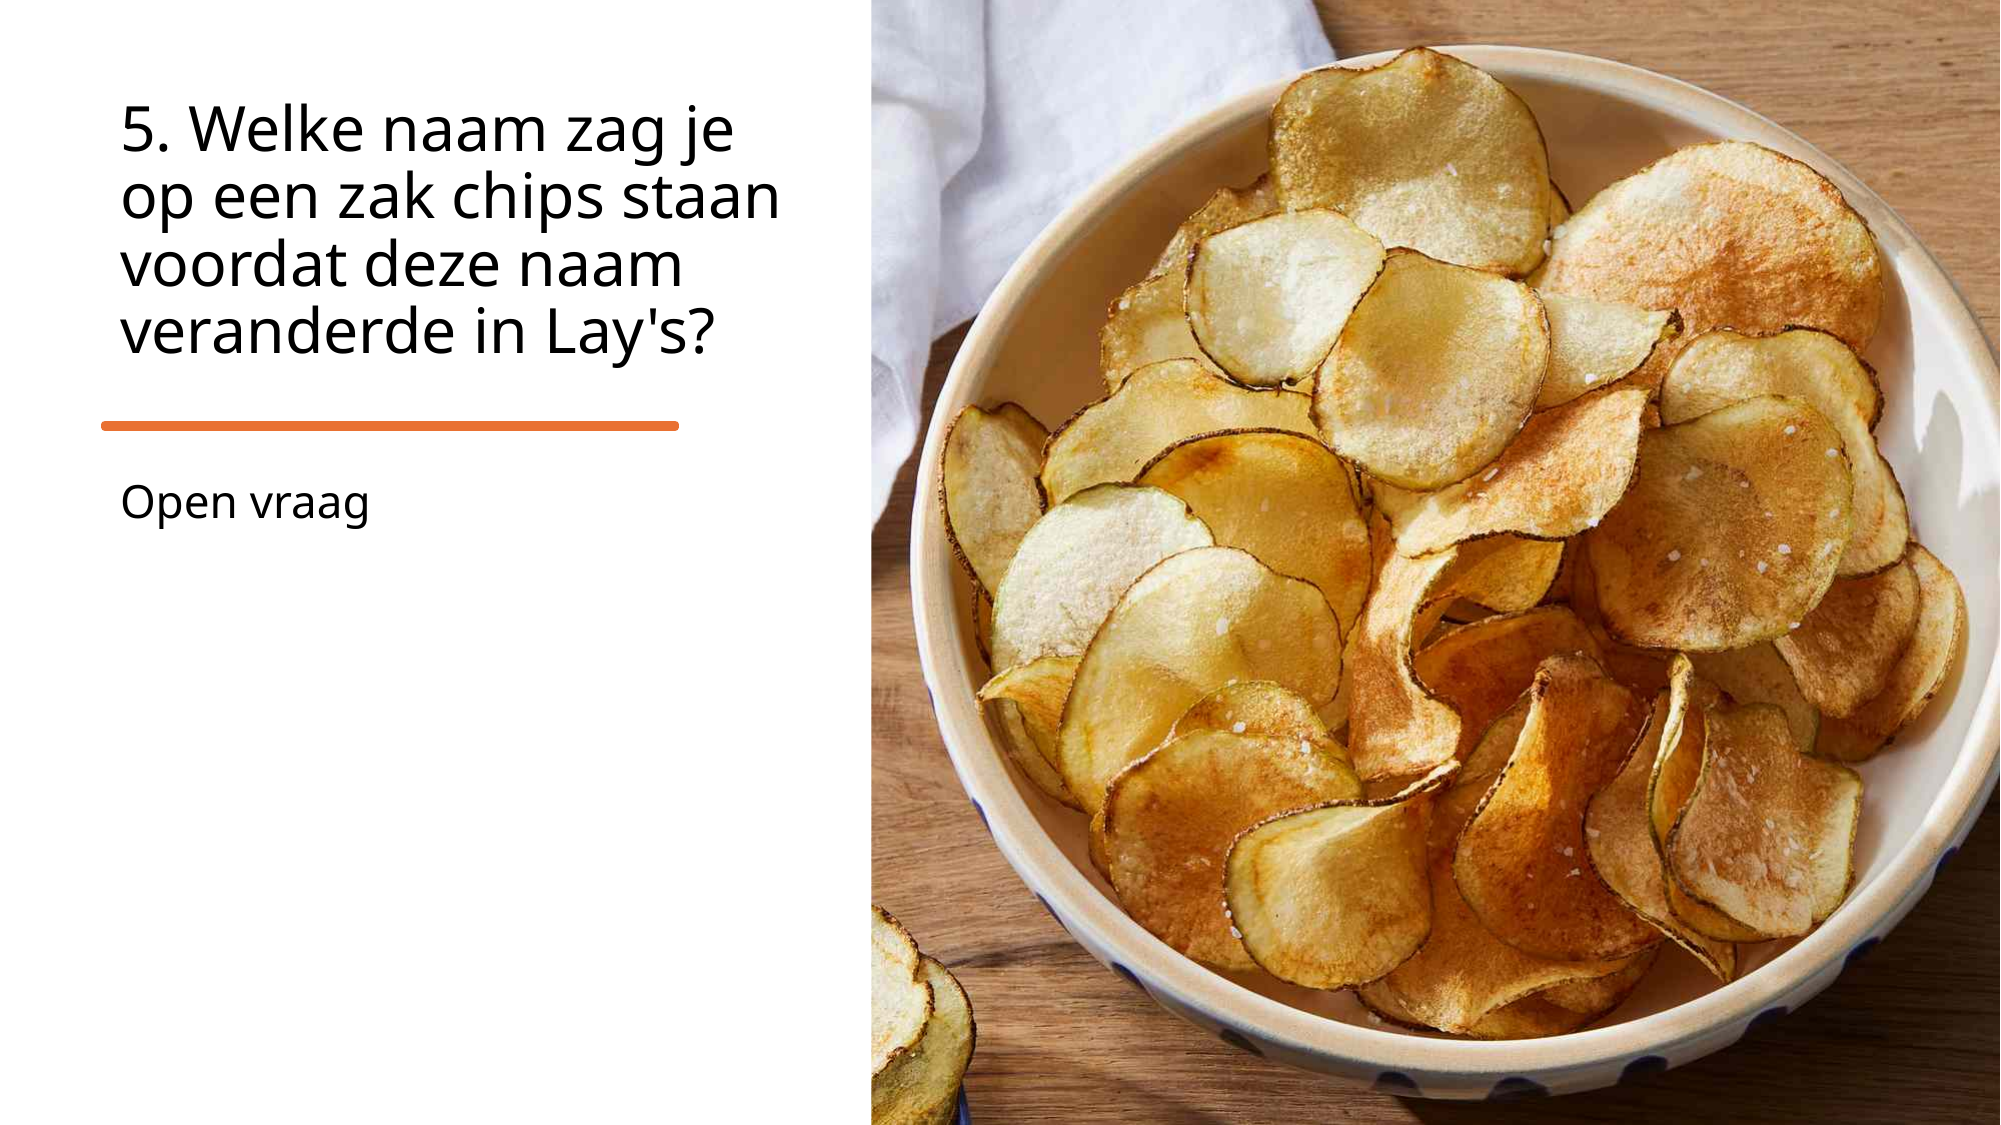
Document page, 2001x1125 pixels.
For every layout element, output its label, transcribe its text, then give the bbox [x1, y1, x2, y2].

text_box [0, 0, 871, 1125]
title 5. Welke naam zag je op een zak chips staan voordat deze naam veranderde in Lay's? [105, 53, 822, 375]
picture [871, 0, 2000, 1125]
list Open vraag [105, 471, 802, 1016]
